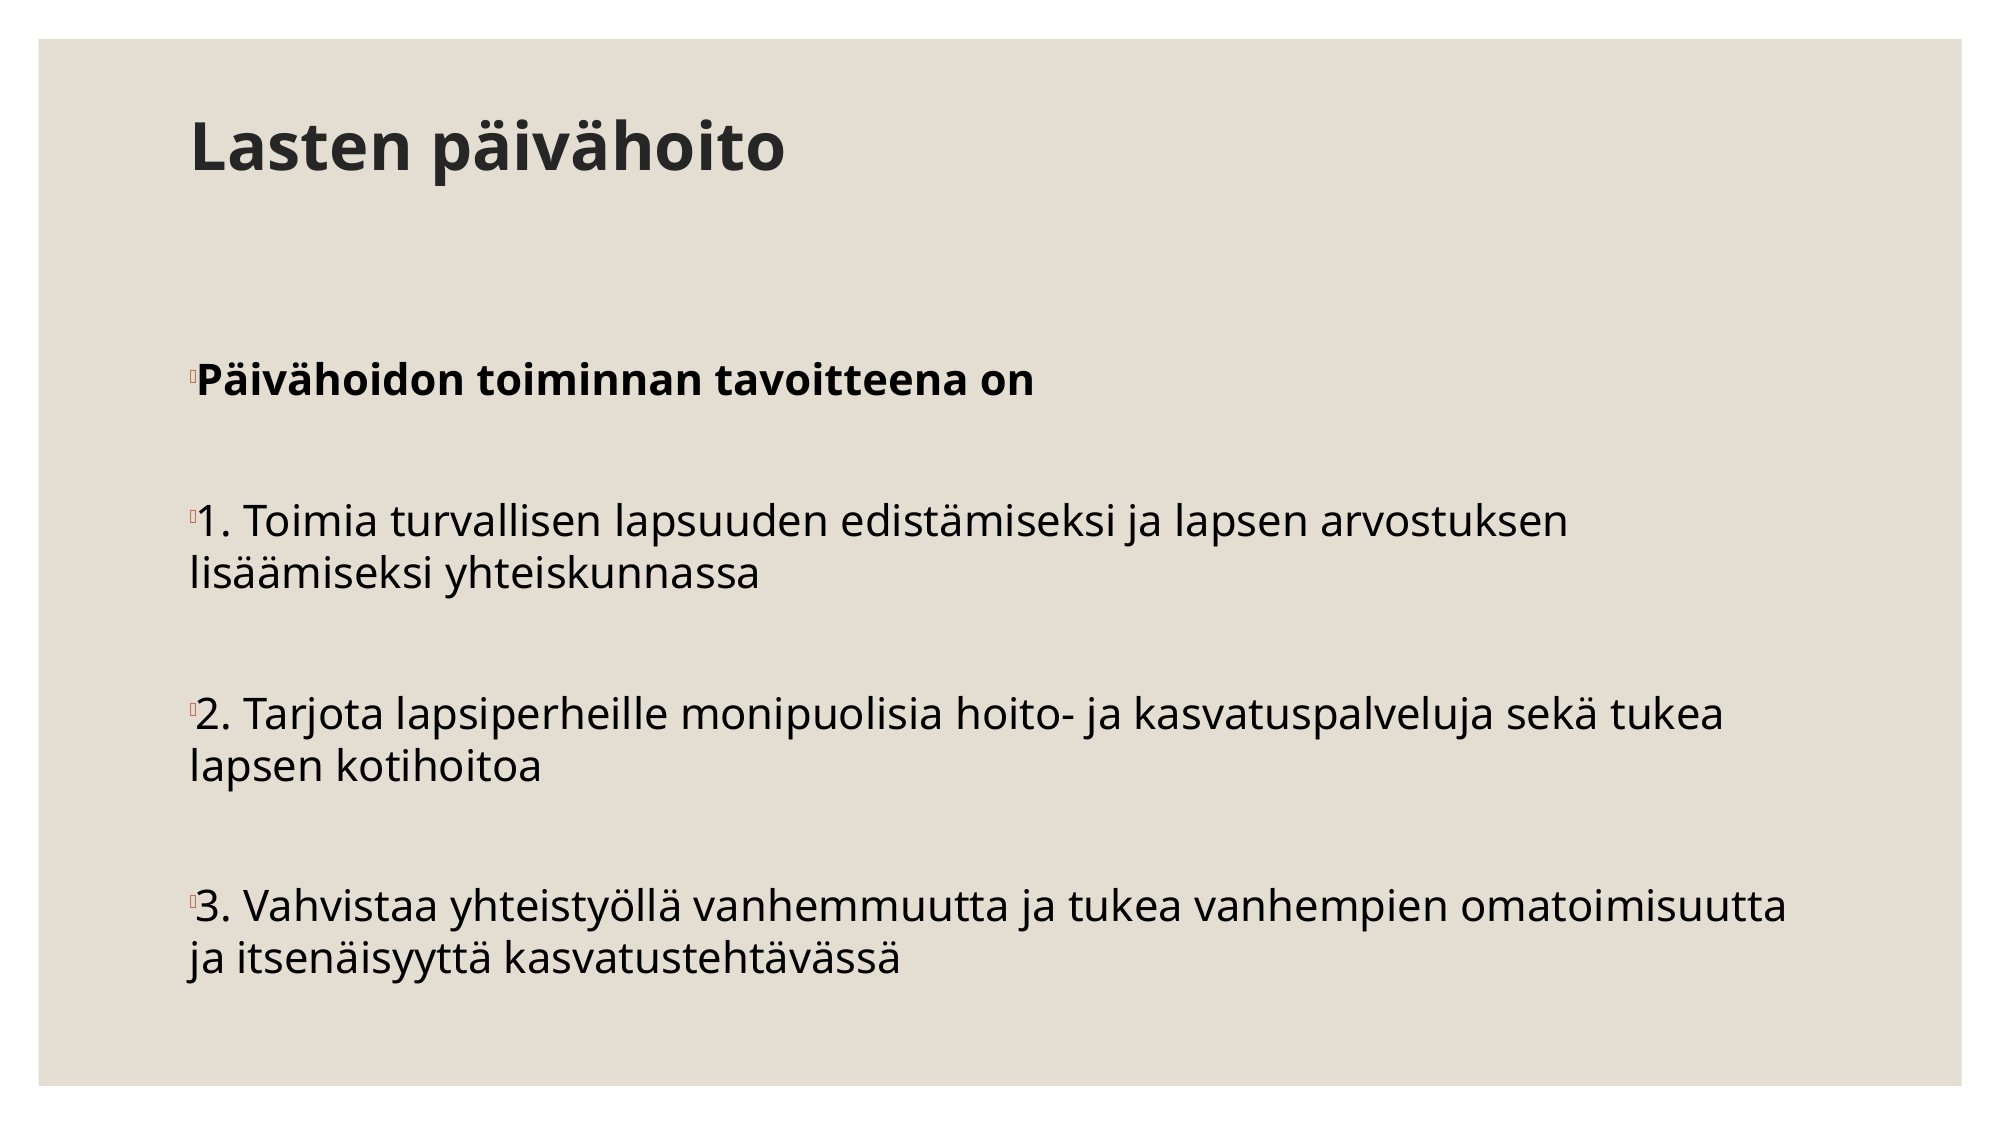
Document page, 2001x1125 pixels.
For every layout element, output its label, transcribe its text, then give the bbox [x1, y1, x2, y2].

list Päivähoidon toiminnan tavoitteena on 1. Toimia turvallisen lapsuuden edistämiseksi ja lapsen arvostuksen lisäämiseksi yhteiskunnassa 2. Tarjota lapsiperheille monipuolisia hoito- ja kasvatuspalveluja sekä tukea lapsen kotihoitoa 3. Vahvistaa yhteistyöllä vanhemmuutta ja tukea vanhempien omatoimisuutta ja itsenäisyyttä kasvatustehtävässä [174, 345, 1825, 990]
title Lasten päivähoito [174, 105, 1825, 331]
